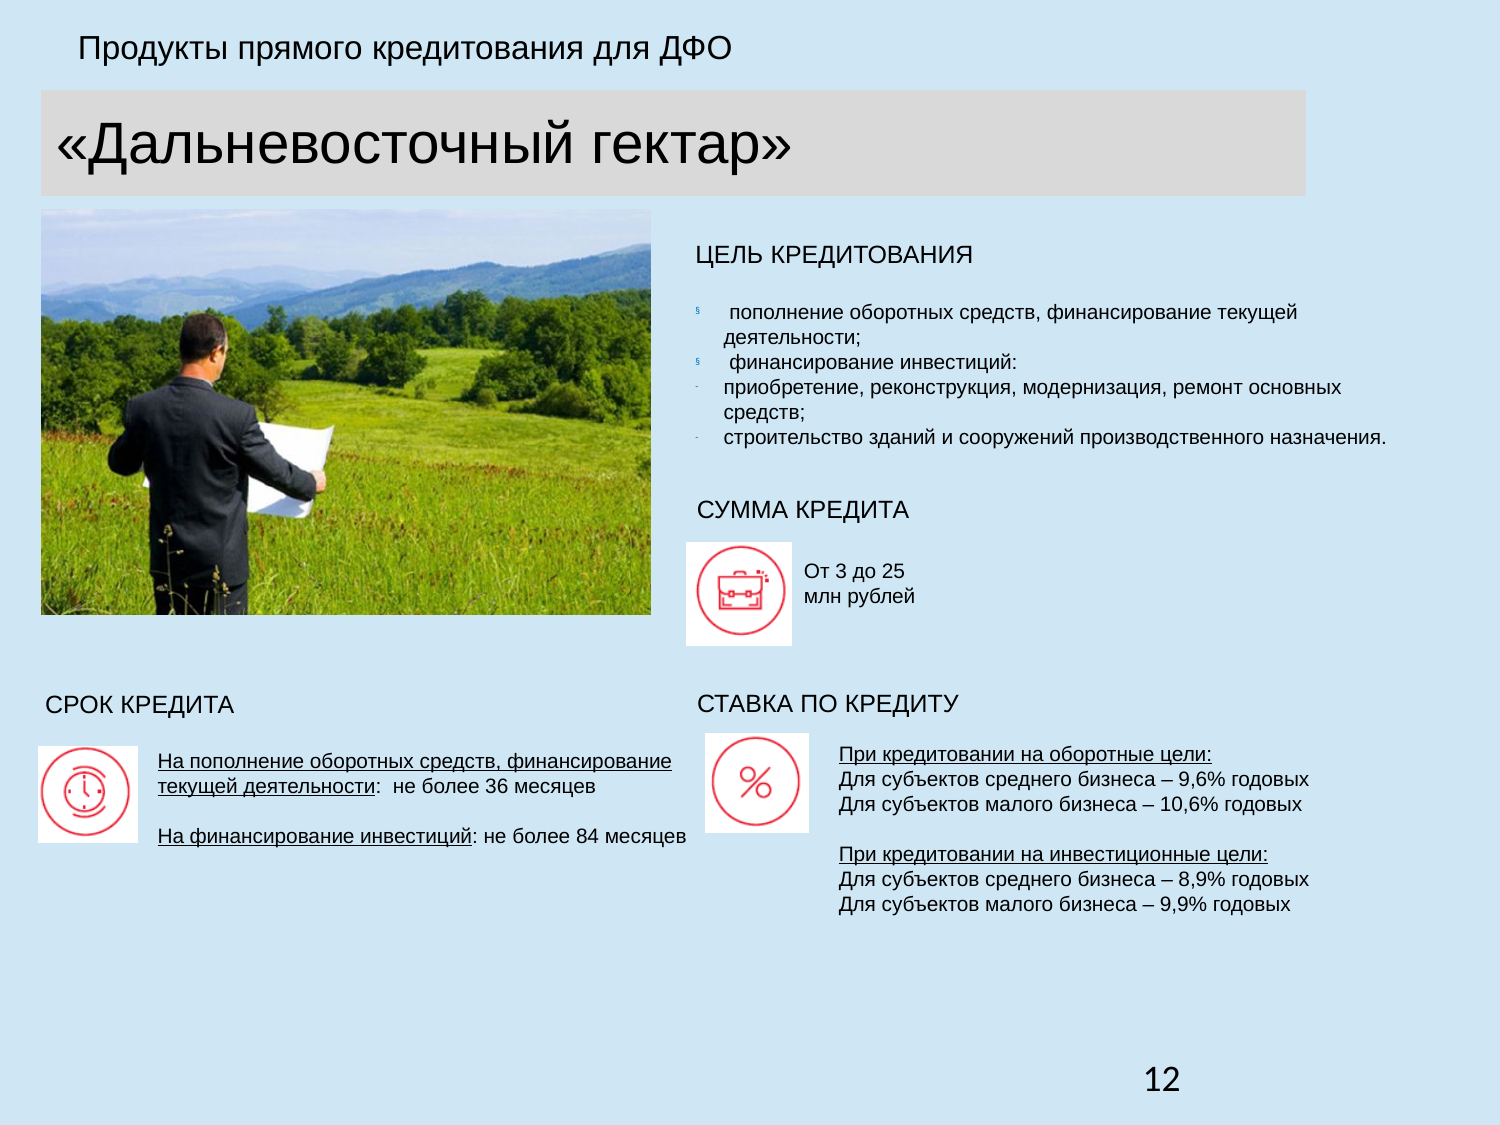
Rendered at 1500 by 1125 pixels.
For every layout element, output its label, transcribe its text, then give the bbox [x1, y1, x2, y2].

picture [705, 733, 809, 833]
slide_number <номер> [1128, 1046, 1478, 1107]
table_header «Дальневосточный гектар» [41, 90, 1306, 196]
text_box На пополнение оборотных средств, финансирование текущей деятельности: не более 36 месяцев На финансирование инвестиций: не более 84 месяцев [142, 740, 771, 855]
picture [686, 542, 792, 646]
text_box При кредитовании на оборотные цели: Для субъектов среднего бизнеса – 9,6% годовых Для субъектов малого бизнеса – 10,6% годовых При кредитовании на инвестиционные цели: Для субъектов среднего бизнеса – 8,9% годовых Для субъектов малого бизнеса – 9,9% годовых [823, 733, 1325, 949]
text_box СУММА КРЕДИТА [682, 485, 925, 531]
text_box СРОК КРЕДИТА [30, 681, 250, 726]
text_box От 3 до 25 млн рублей [789, 550, 931, 616]
picture [38, 746, 138, 843]
title Продукты прямого кредитования для ДФО [63, 19, 1117, 90]
text_box ЦЕЛЬ КРЕДИТОВАНИЯ пополнение оборотных средств, финансирование текущей деятельности; финансирование инвестиций: приобретение, реконструкция, модернизация, ремонт основных средств; строительство зданий и сооружений производственного назначения. [680, 231, 1424, 507]
text_box СТАВКА ПО КРЕДИТУ [682, 680, 975, 726]
picture [41, 209, 651, 615]
